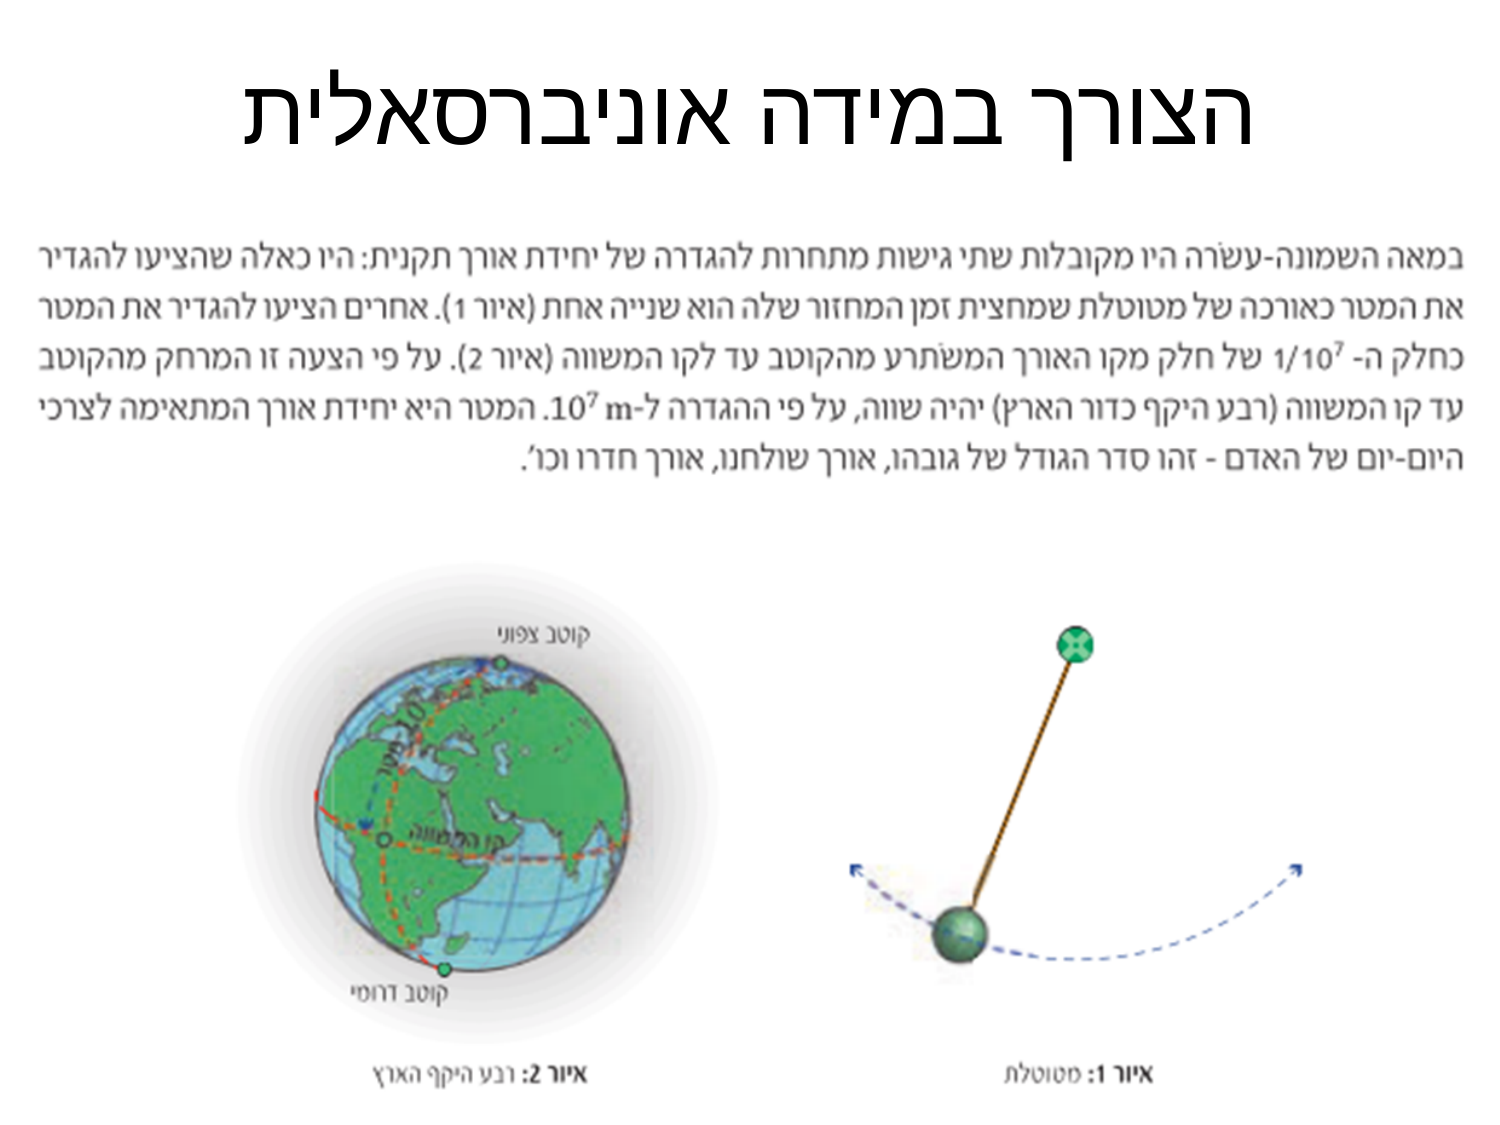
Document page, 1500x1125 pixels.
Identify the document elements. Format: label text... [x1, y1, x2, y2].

title הצורך במידה אוניברסאלית [75, 45, 1425, 228]
picture [0, 228, 1489, 1125]
